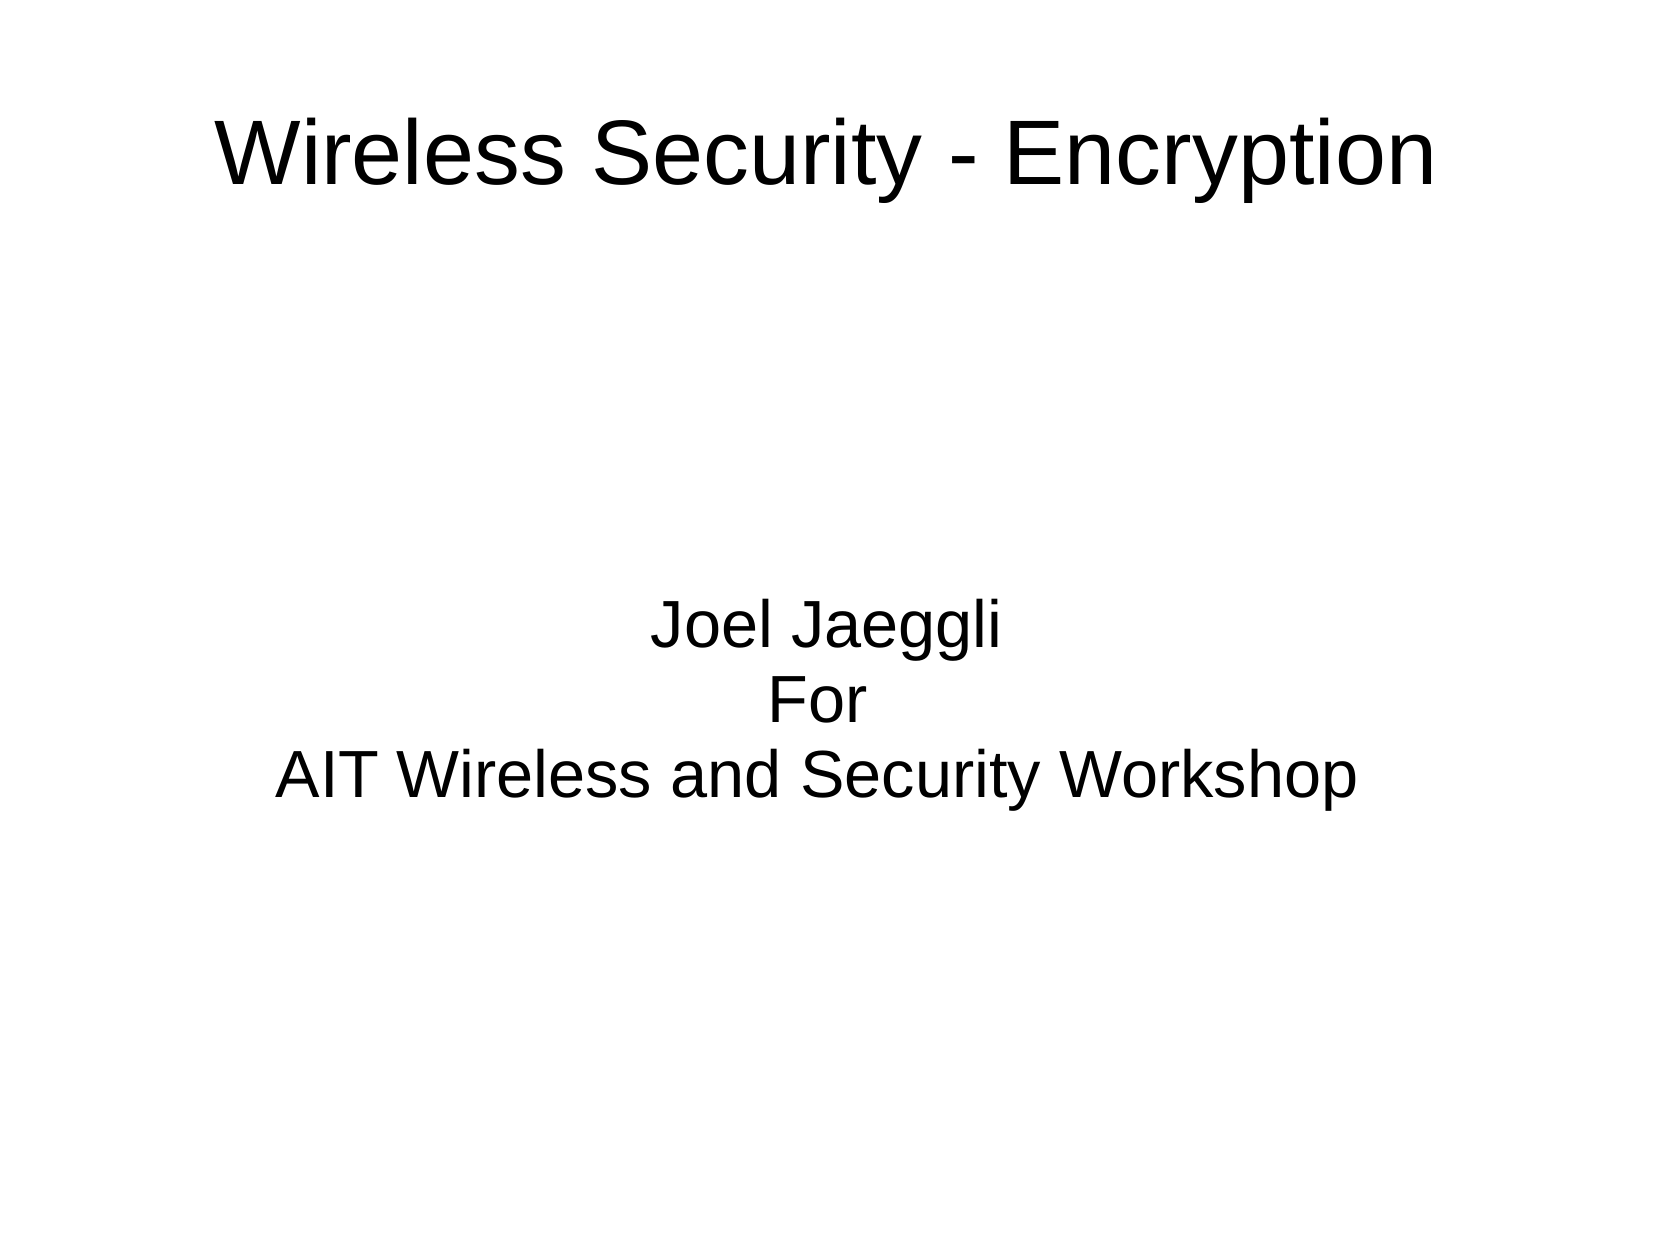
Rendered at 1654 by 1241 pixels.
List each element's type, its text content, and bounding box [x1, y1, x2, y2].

title Wireless Security - Encryption [82, 56, 1571, 250]
subtitle Joel Jaeggli For AIT Wireless and Security Workshop [82, 297, 1571, 1102]
